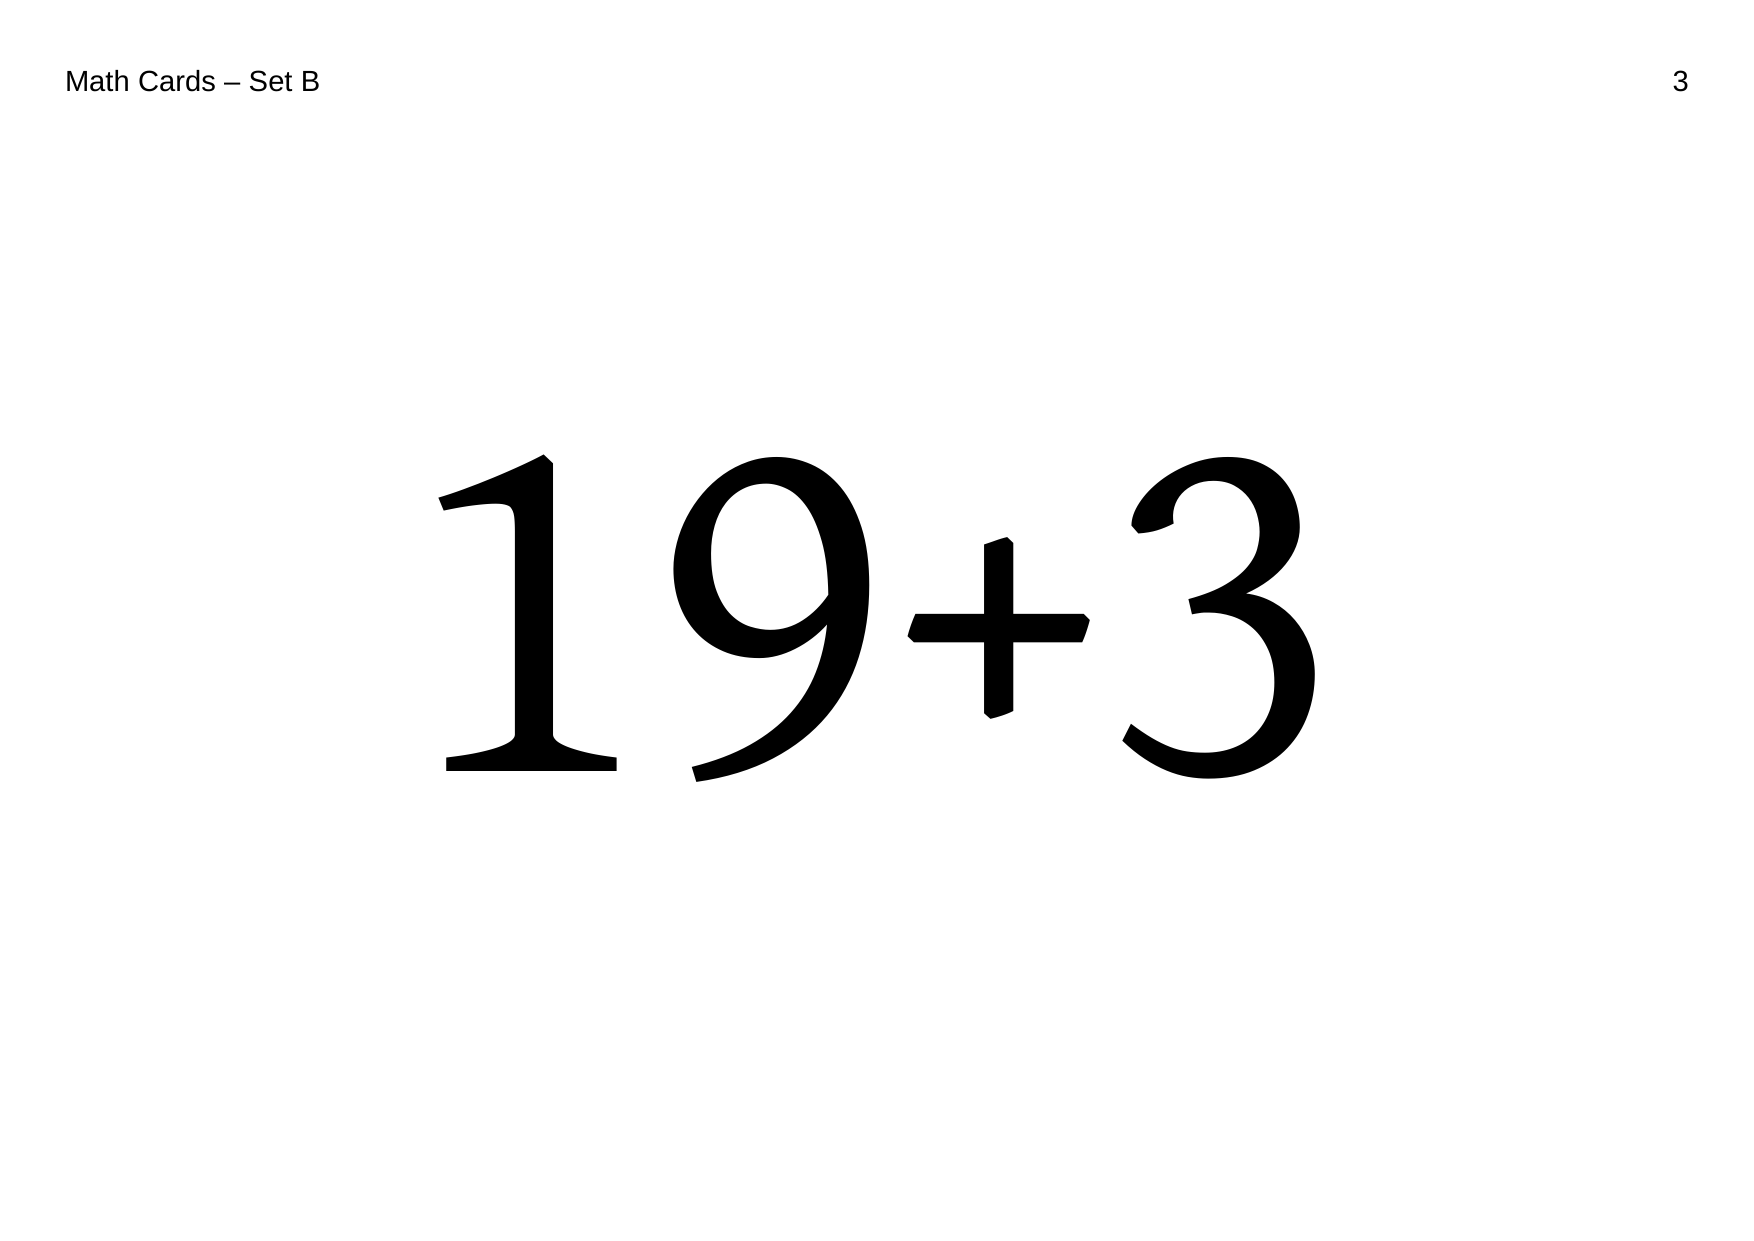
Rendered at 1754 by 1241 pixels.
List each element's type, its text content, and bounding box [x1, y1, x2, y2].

text_box 3 [1666, 59, 1695, 104]
text_box Math Cards – Set B [59, 59, 328, 104]
text_box 19+3 [397, 318, 1357, 922]
